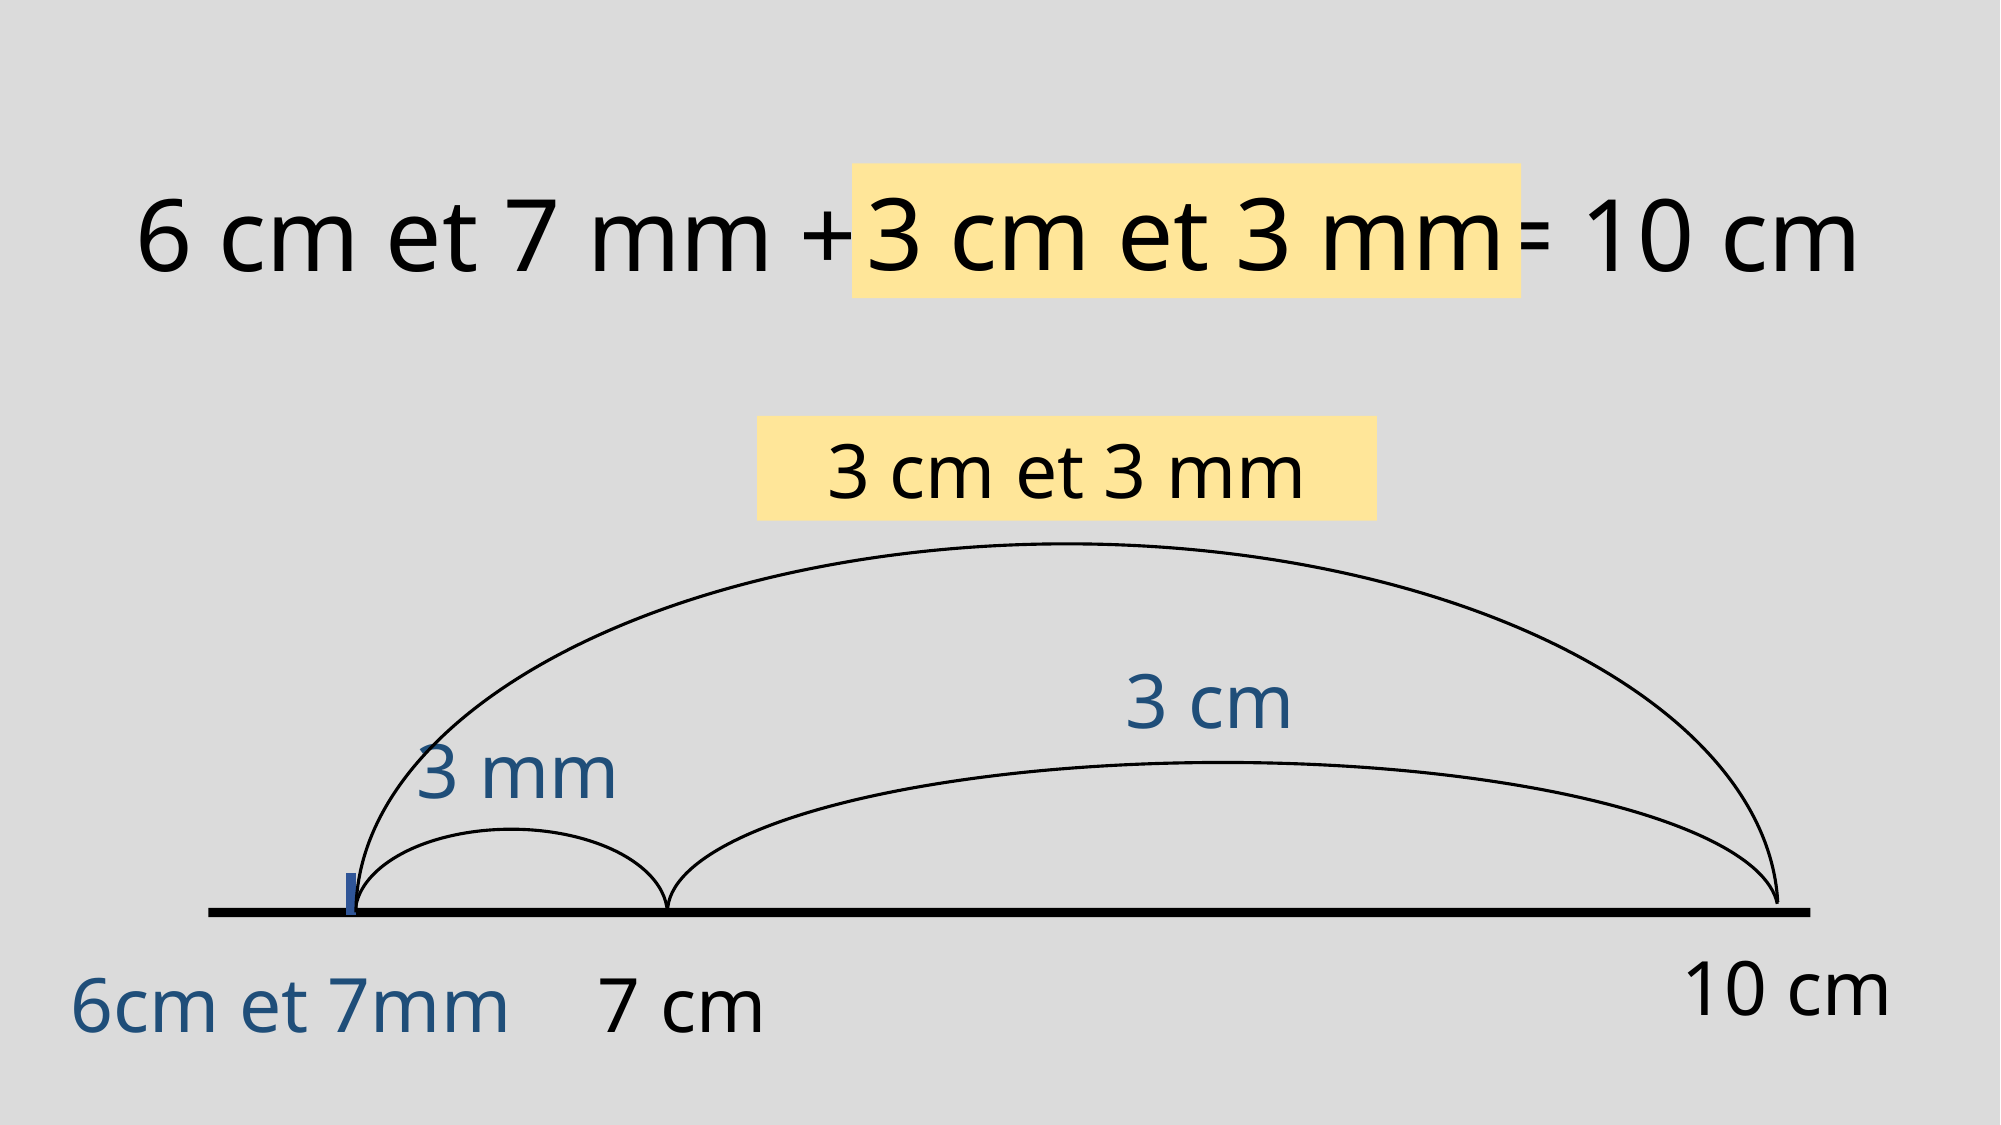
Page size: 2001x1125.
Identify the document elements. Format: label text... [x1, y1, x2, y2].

text_box 3 mm [387, 716, 649, 822]
text_box 3 cm et 3 mm [757, 415, 1377, 521]
text_box 3 cm [1111, 646, 1402, 752]
text_box 6 cm et 7 mm + ? = 10 cm [0, 163, 852, 299]
text_box 6 cm et 7 mm + ? = 10 cm [1522, 163, 2000, 299]
text_box 3 cm et 3 mm [852, 163, 1522, 299]
text_box 10 cm [1666, 933, 1908, 1039]
text_box 6cm et 7mm [55, 949, 527, 1055]
text_box 3 mm [387, 716, 461, 800]
text_box 7 cm [583, 949, 782, 1055]
